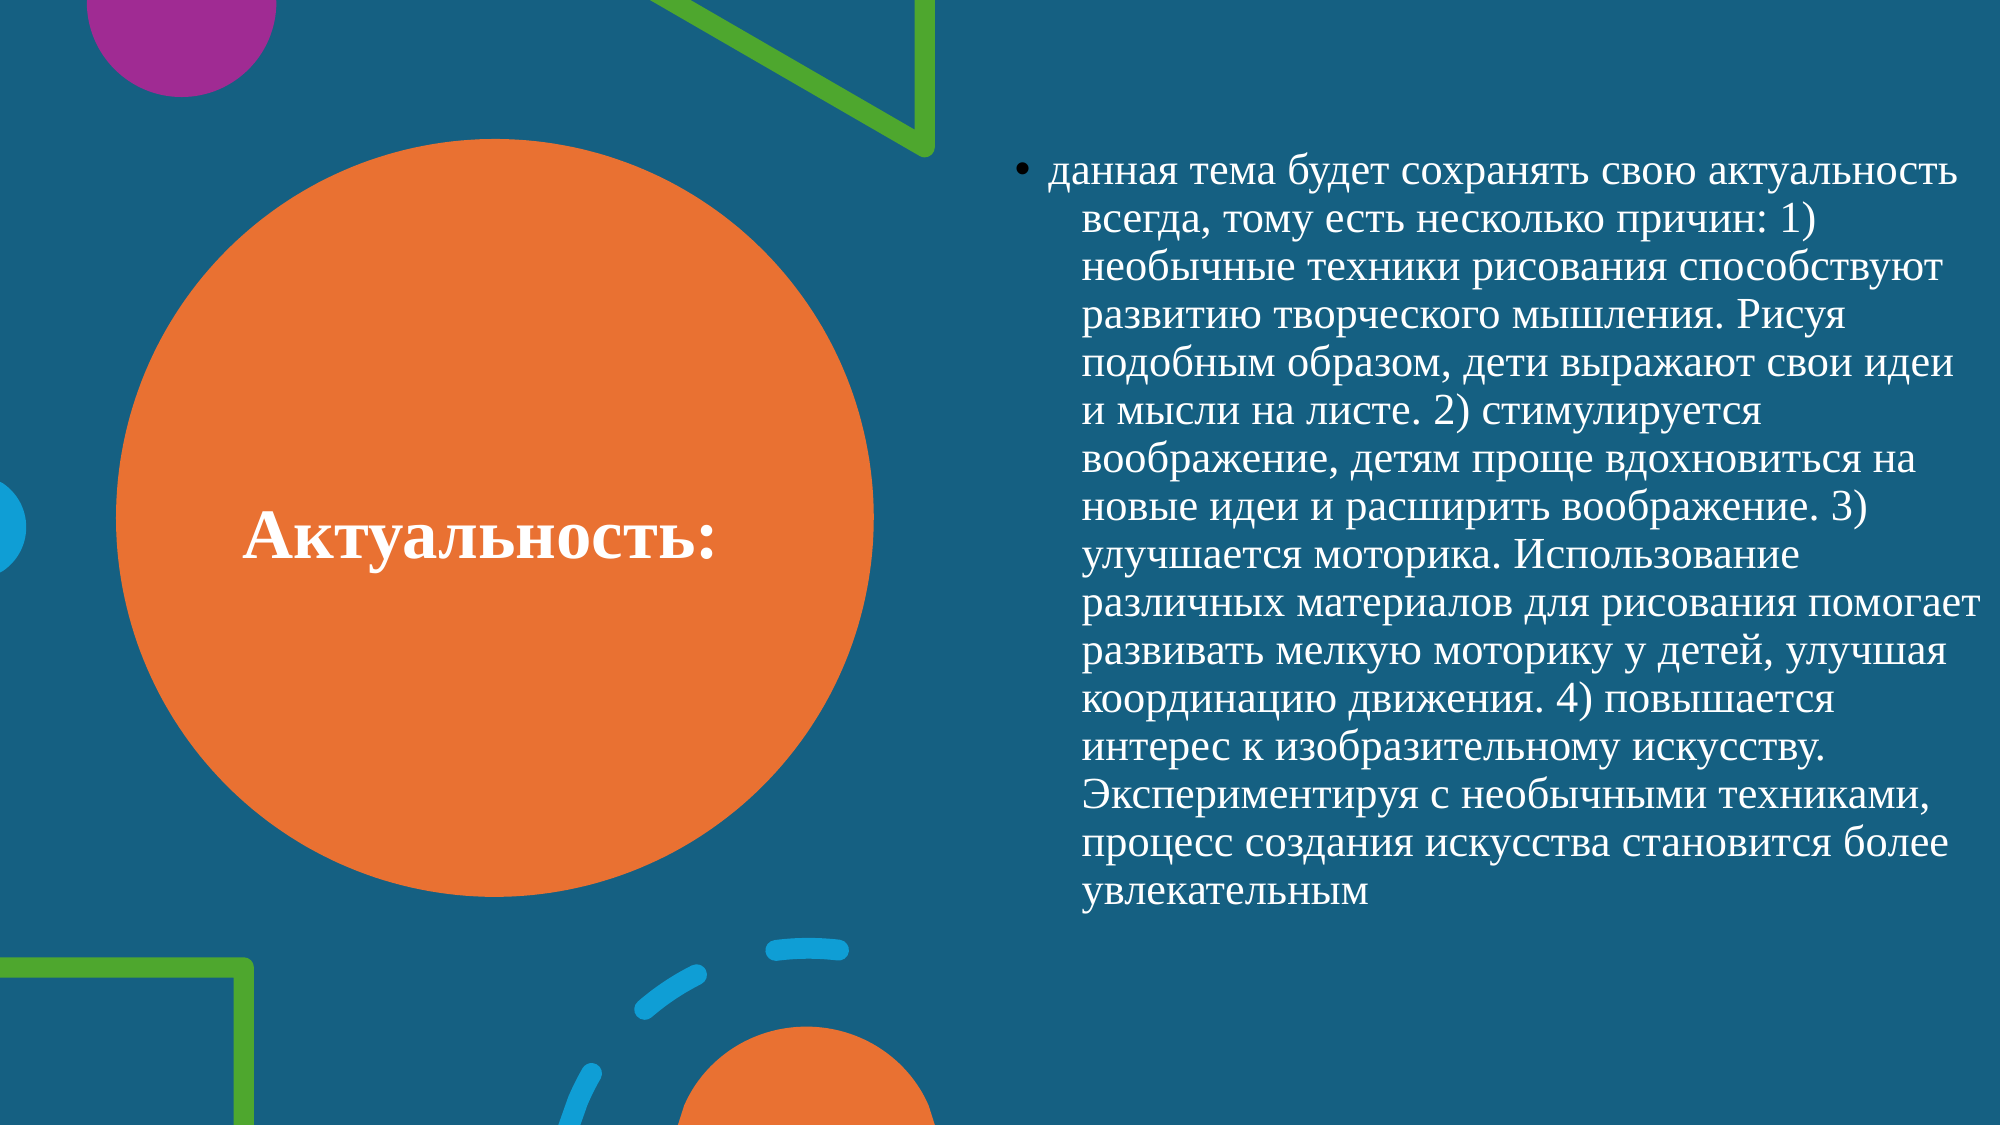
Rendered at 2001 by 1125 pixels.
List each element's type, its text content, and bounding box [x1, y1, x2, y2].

text_box [0, 0, 2000, 1125]
title Актуальность: [227, 202, 760, 870]
list данная тема будет сохранять свою актуальность всегда, тому есть несколько причин: 1) необычные техники рисования способствуют развитию творческого мышления. Рисуя подобным образом, дети выражают свои идеи и мысли на листе. 2) стимулируется воображение, детям проще вдохновиться на новые идеи и расширить воображение. 3) улучшается моторика. Использование различных материалов для рисования помогает развивать мелкую моторику у детей, улучшая координацию движения. 4) повышается интерес к изобразительному искусству. Экспериментируя с необычными техниками, процесс создания искусства становится более увлекательным [999, 138, 2000, 937]
